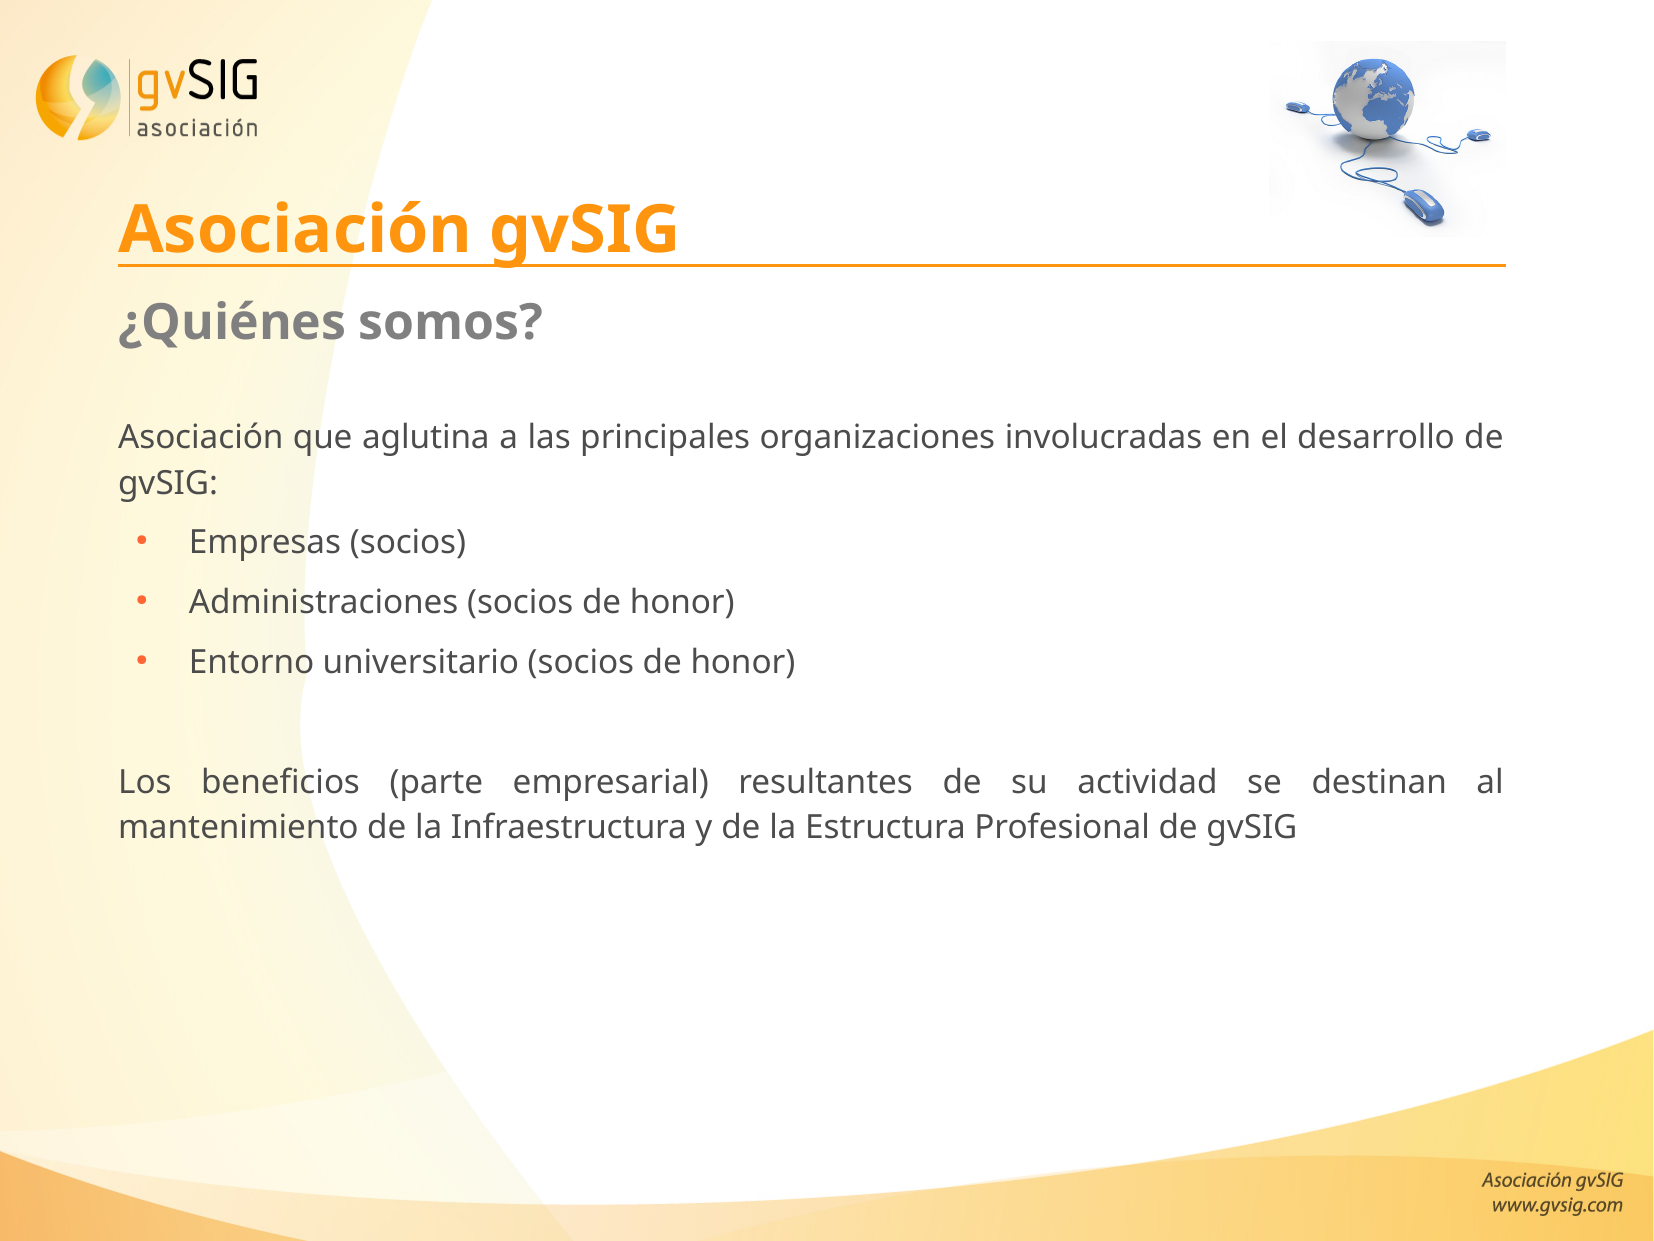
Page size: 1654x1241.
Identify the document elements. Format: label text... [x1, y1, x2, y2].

picture [0, 0, 1654, 1241]
title ¿Quiénes somos? [118, 276, 739, 365]
list Asociación que aglutina a las principales organizaciones involucradas en el desarrollo de gvSIG: Empresas (socios) Administraciones (socios de honor) Entorno universitario (socios de honor) Los beneficios (parte empresarial) resultantes de su actividad se destinan al mantenimiento de la Infraestructura y de la Estructura Profesional de gvSIG [118, 413, 1506, 844]
title Asociación gvSIG [118, 177, 1607, 276]
